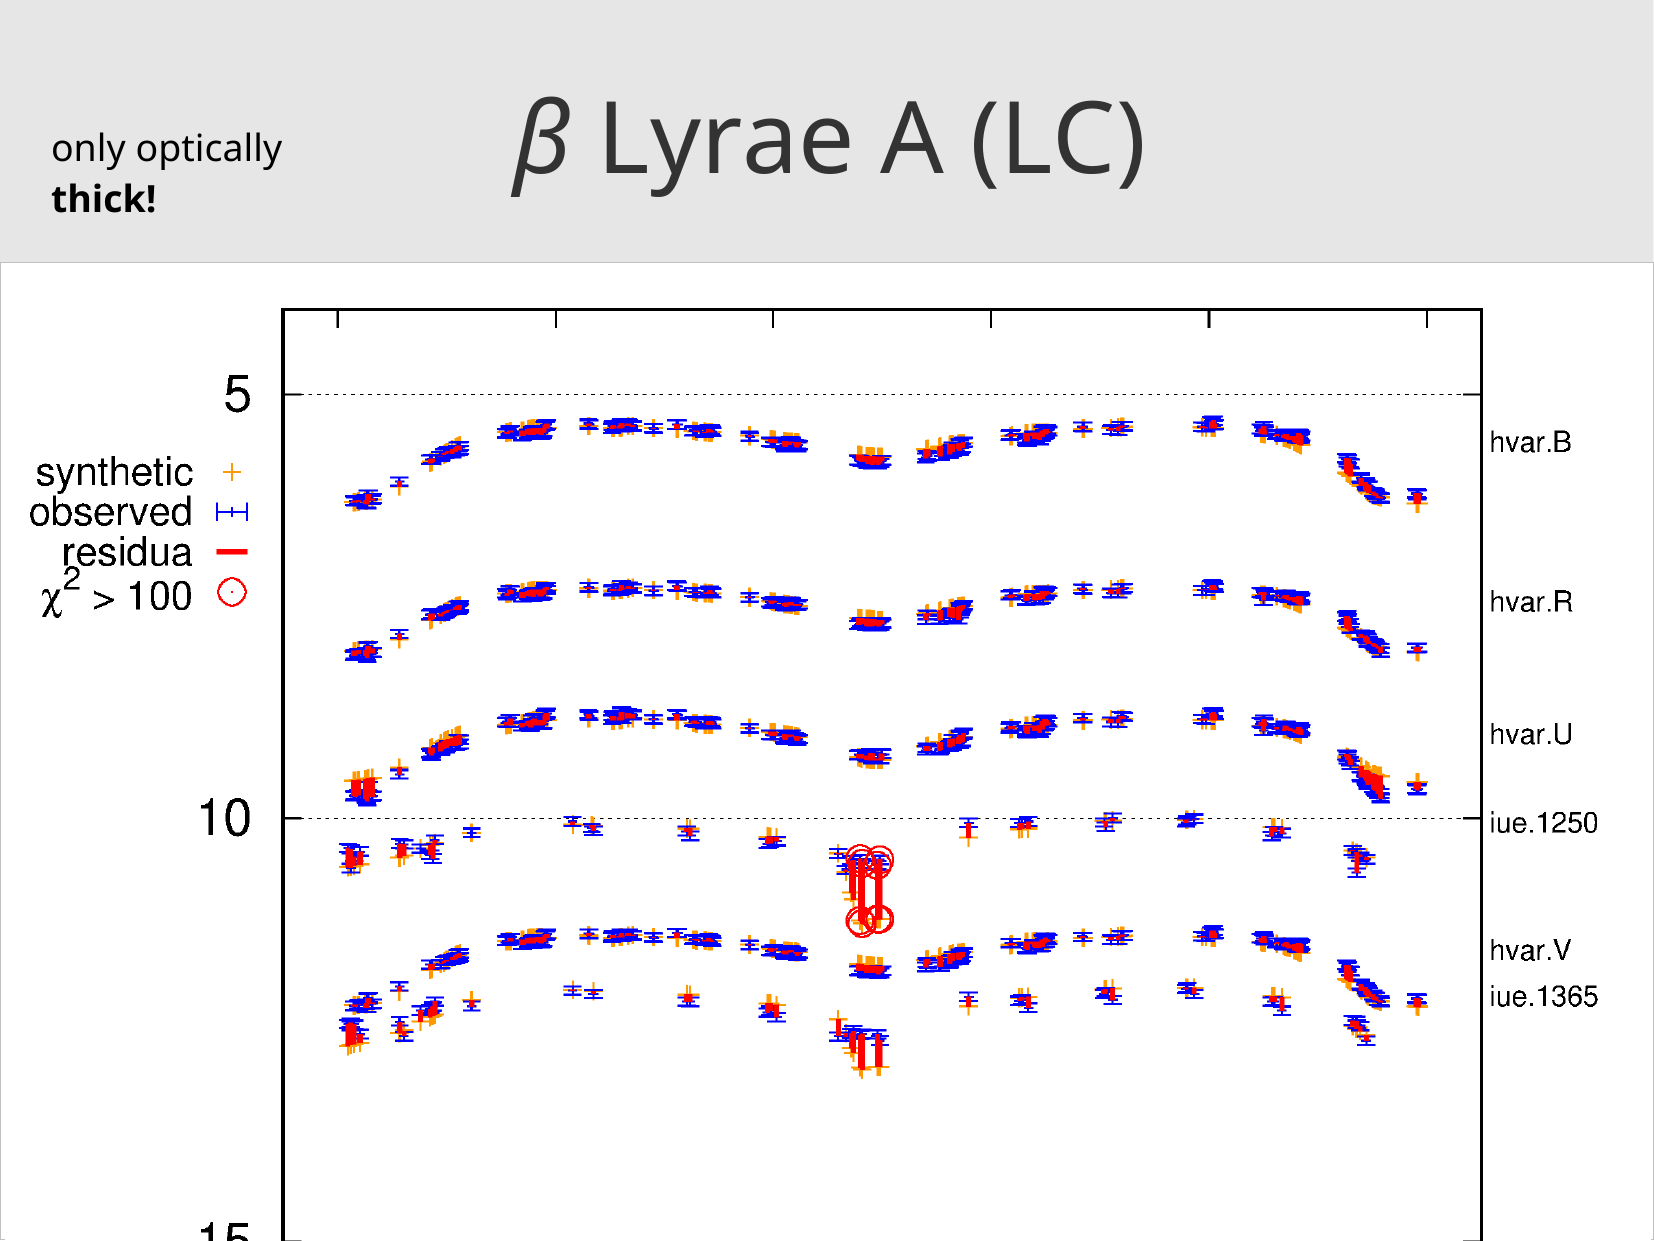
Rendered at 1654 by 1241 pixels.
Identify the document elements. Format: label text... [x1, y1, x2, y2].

text_box only optically thick! [36, 113, 391, 181]
picture [5, 284, 1651, 1241]
title β Lyrae A (LC) [124, 31, 1537, 239]
